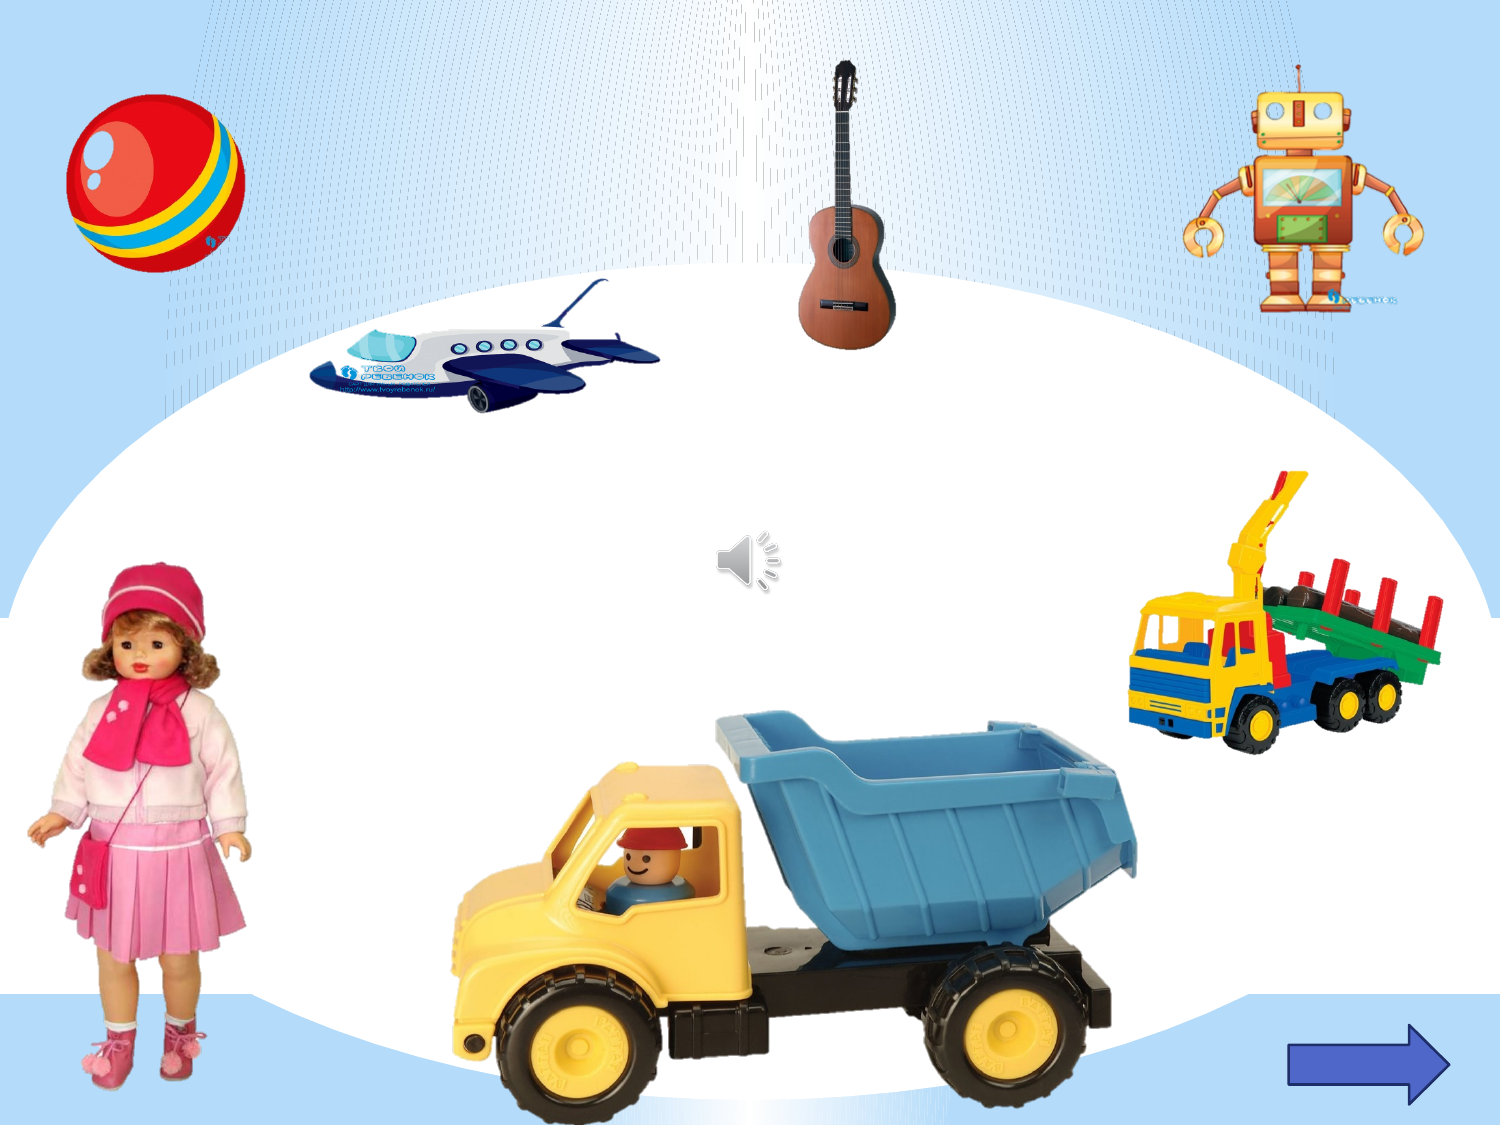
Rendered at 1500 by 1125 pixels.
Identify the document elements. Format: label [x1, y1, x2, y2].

text_box [1288, 1024, 1450, 1105]
picture [442, 19, 1498, 1125]
picture [777, 36, 916, 384]
picture [17, 66, 694, 1106]
picture [716, 529, 784, 596]
